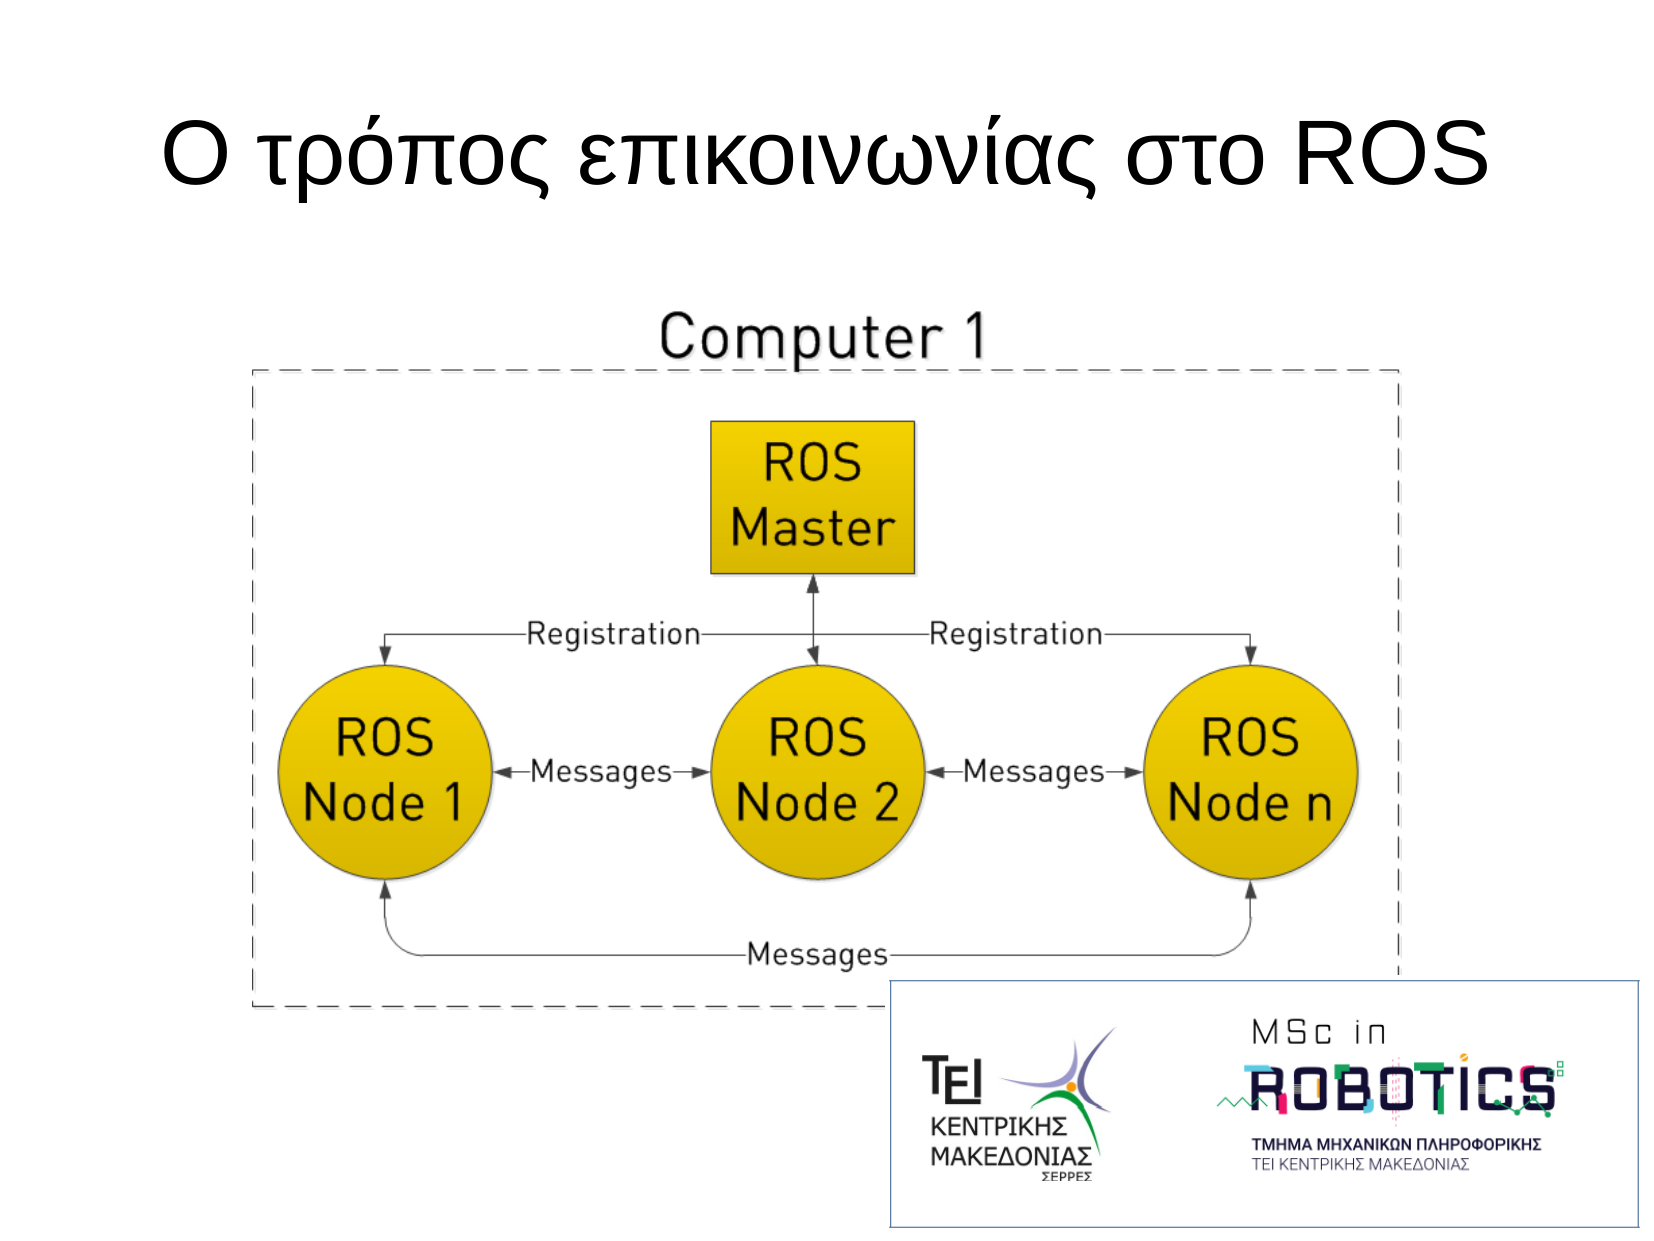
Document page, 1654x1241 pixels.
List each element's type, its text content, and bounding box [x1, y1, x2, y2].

title Ο τρόπος επικοινωνίας στο ROS [82, 49, 1571, 257]
picture [252, 290, 1645, 1232]
